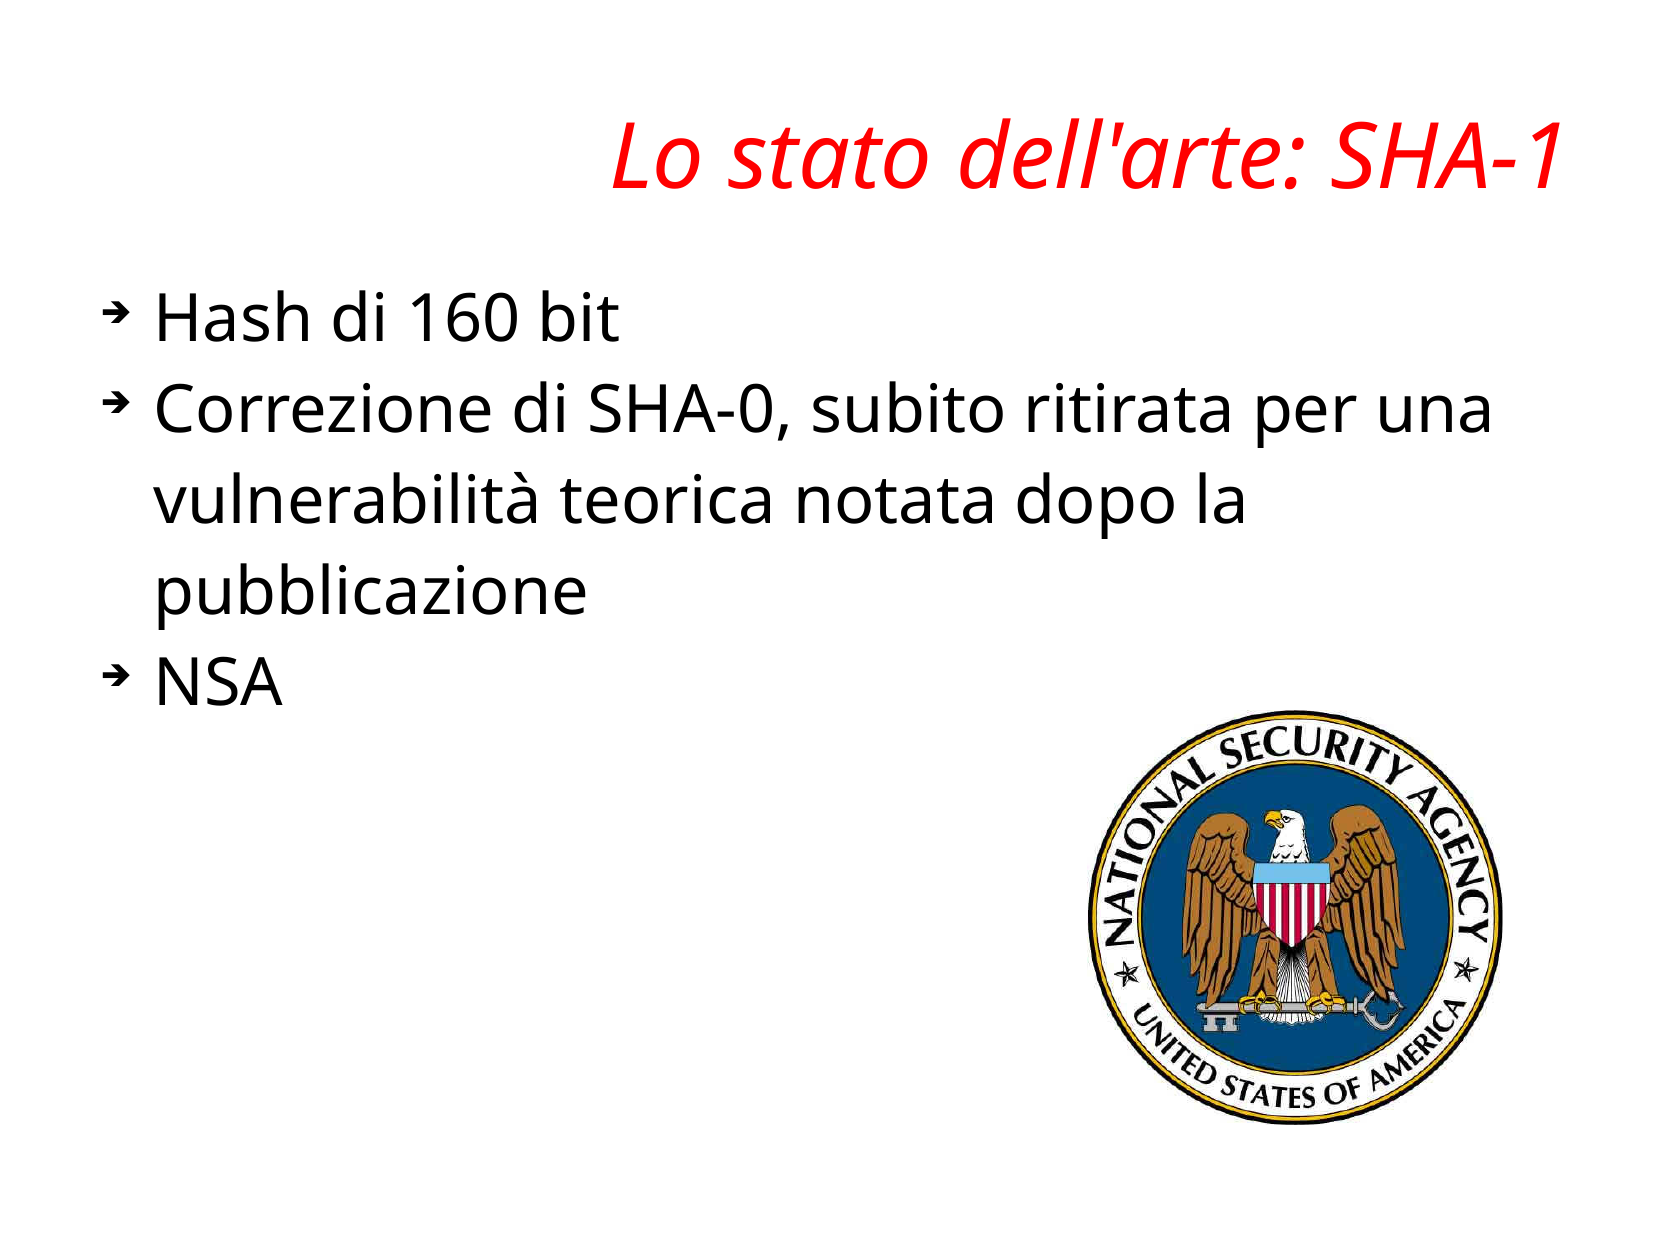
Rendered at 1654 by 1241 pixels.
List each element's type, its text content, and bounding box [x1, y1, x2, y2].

picture [1087, 710, 1503, 1126]
text_box Hash di 160 bit Correzione di SHA-0, subito ritirata per una vulnerabilità teorica notata dopo la pubblicazione NSA [82, 248, 1571, 747]
title Lo stato dell'arte: SHA-1 [82, 49, 1571, 248]
